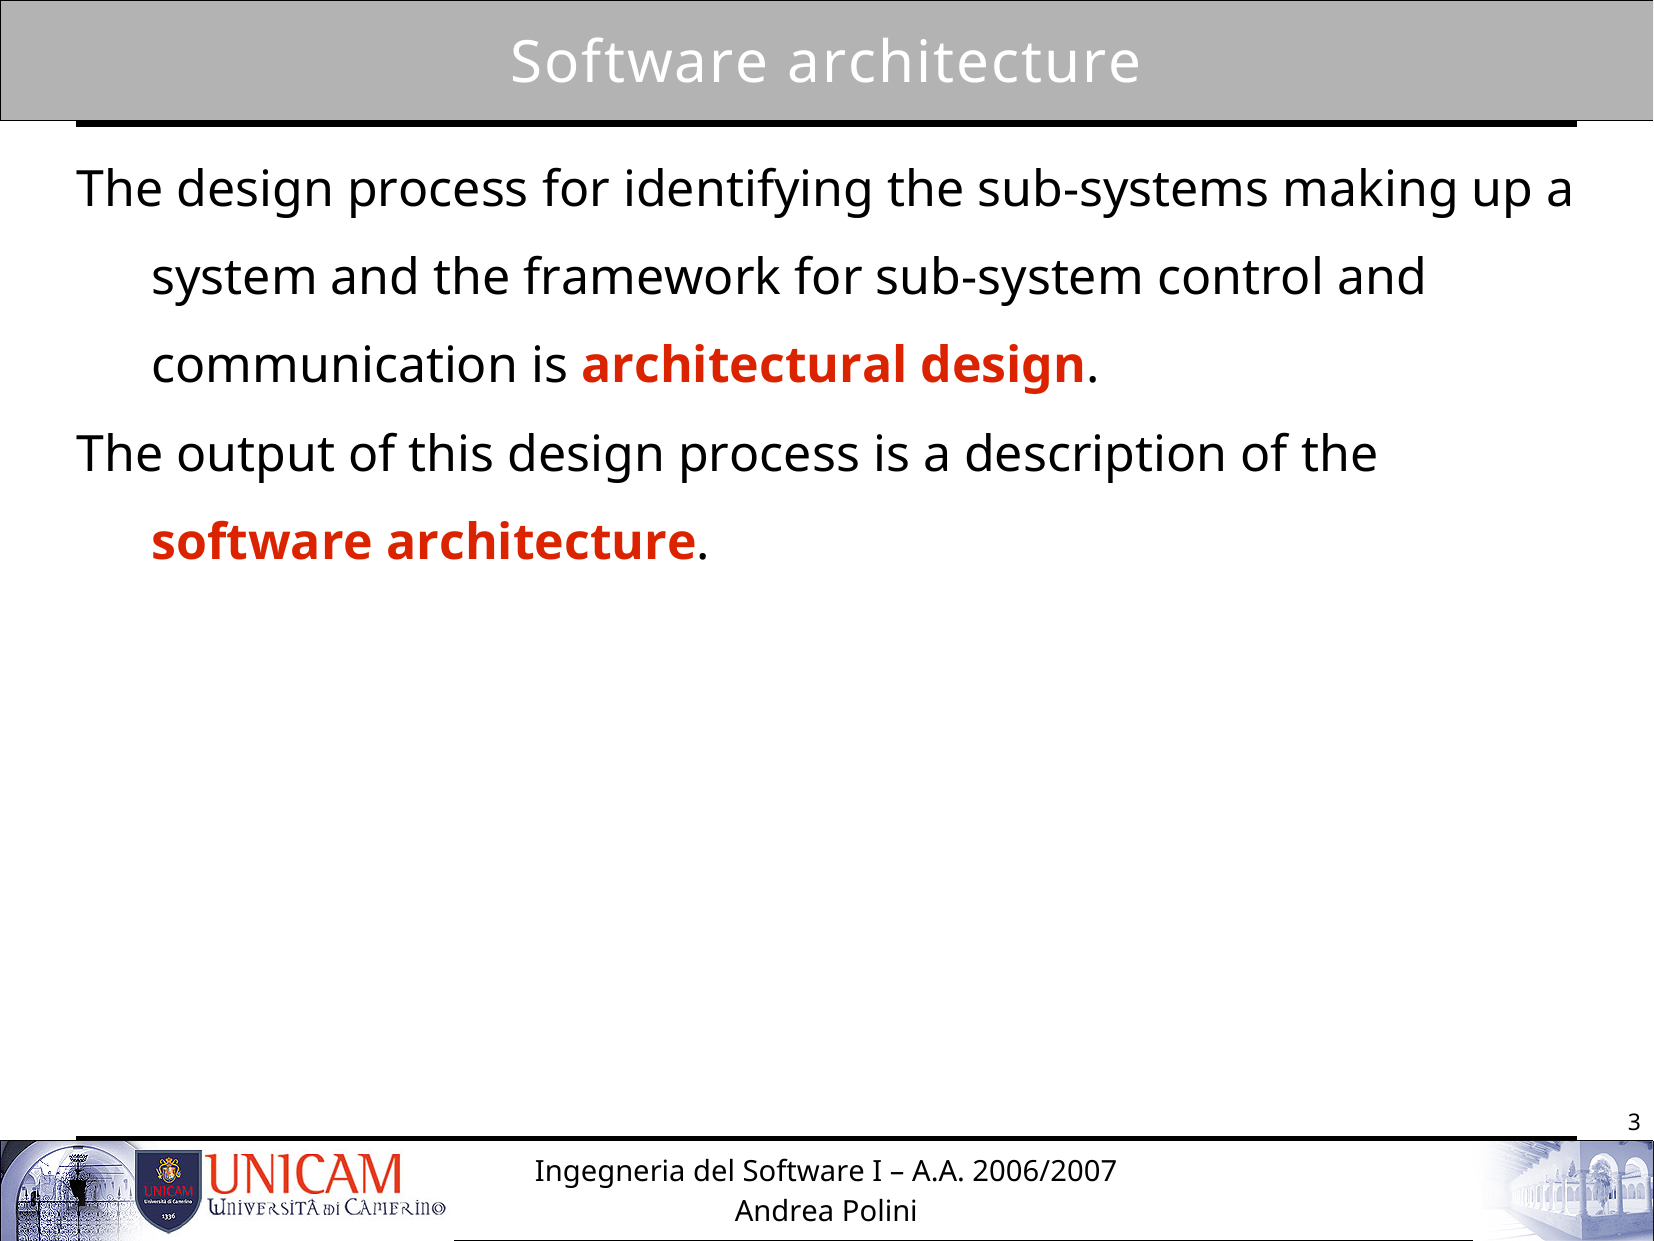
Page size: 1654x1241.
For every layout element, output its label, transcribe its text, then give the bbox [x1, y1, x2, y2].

list The design process for identifying the sub-systems making up a system and the framework for sub-system control and communication is architectural design. The output of this design process is a description of the software architecture. [76, 152, 1577, 671]
picture [1473, 1141, 1654, 1241]
title Software architecture [0, 0, 1653, 121]
picture [0, 1141, 454, 1241]
